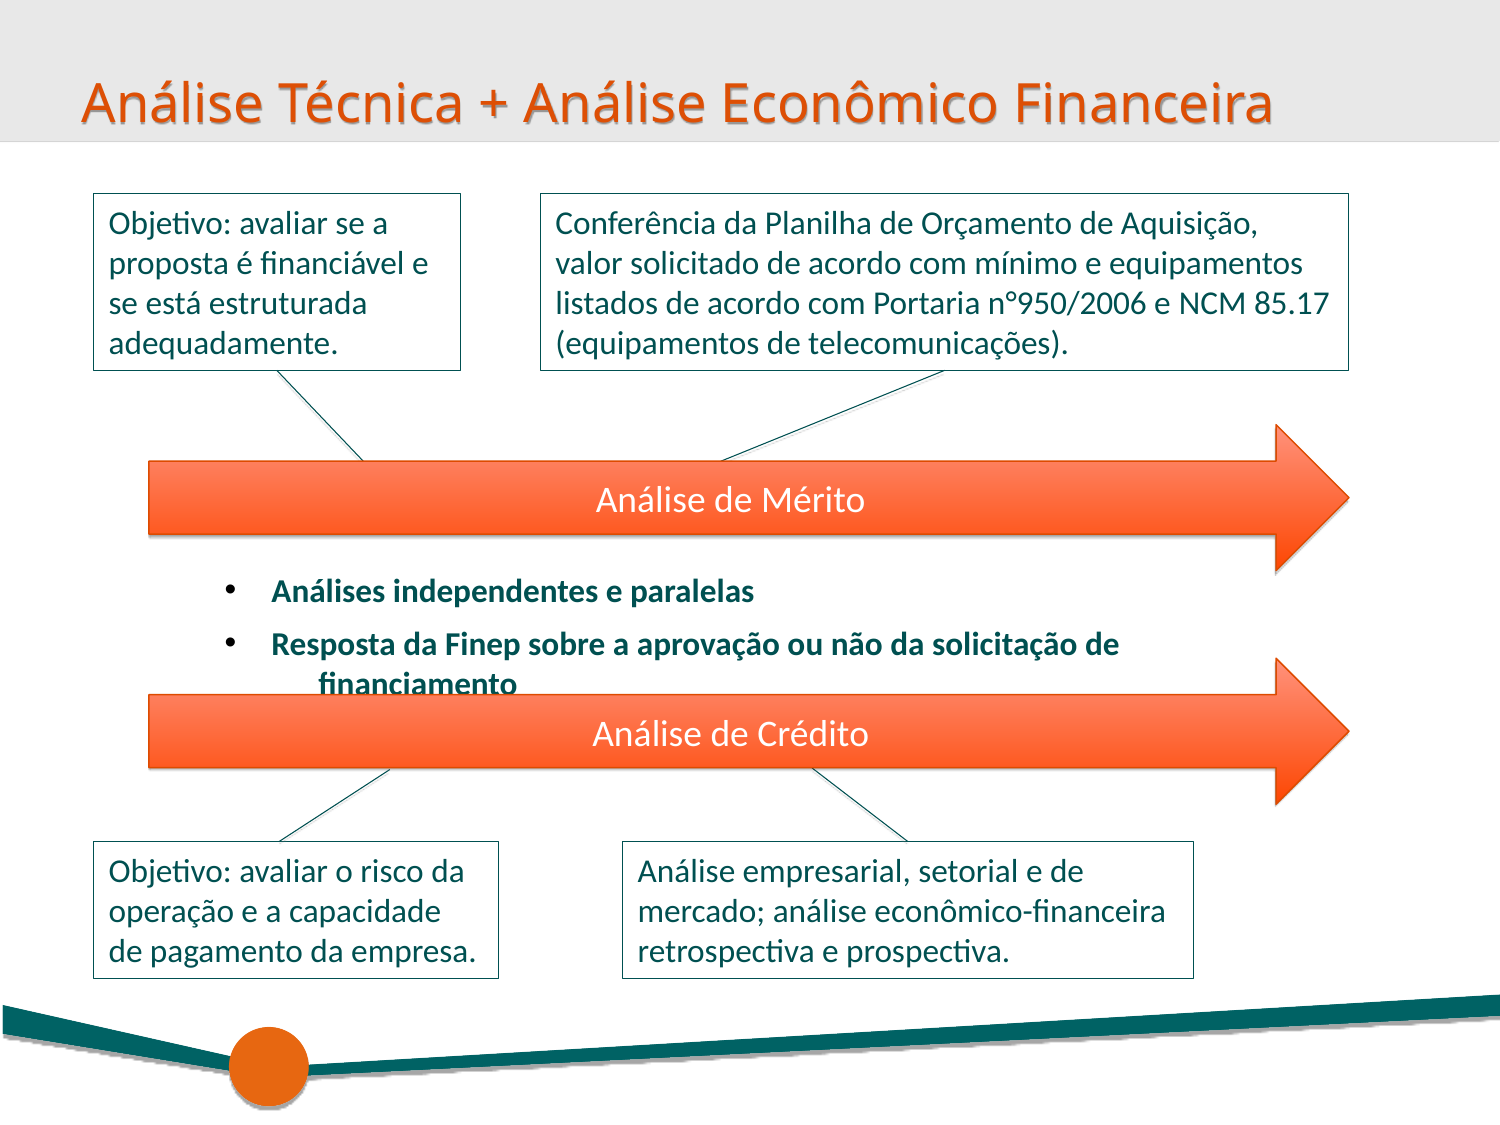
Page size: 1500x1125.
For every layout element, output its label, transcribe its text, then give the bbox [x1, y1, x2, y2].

text_box Objetivo: avaliar o risco da operação e a capacidade de pagamento da empresa. [93, 841, 499, 979]
title Análise Técnica + Análise Econômico Financeira [66, 18, 1417, 141]
text_box Análise de Mérito [148, 424, 1349, 571]
text_box Objetivo: avaliar se a proposta é financiável e se está estruturada adequadamente. [93, 193, 461, 371]
text_box Análise empresarial, setorial e de mercado; análise econômico-financeira retrospectiva e prospectiva. [622, 841, 1194, 979]
text_box Análises independentes e paralelas Resposta da Finep sobre a aprovação ou não da solicitação de financiamento [59, 561, 1277, 671]
text_box Conferência da Planilha de Orçamento de Aquisição, valor solicitado de acordo com mínimo e equipamentos listados de acordo com Portaria n°950/2006 e NCM 85.17 (equipamentos de telecomunicações). [540, 193, 1349, 371]
text_box Análise de Crédito [148, 658, 1349, 805]
